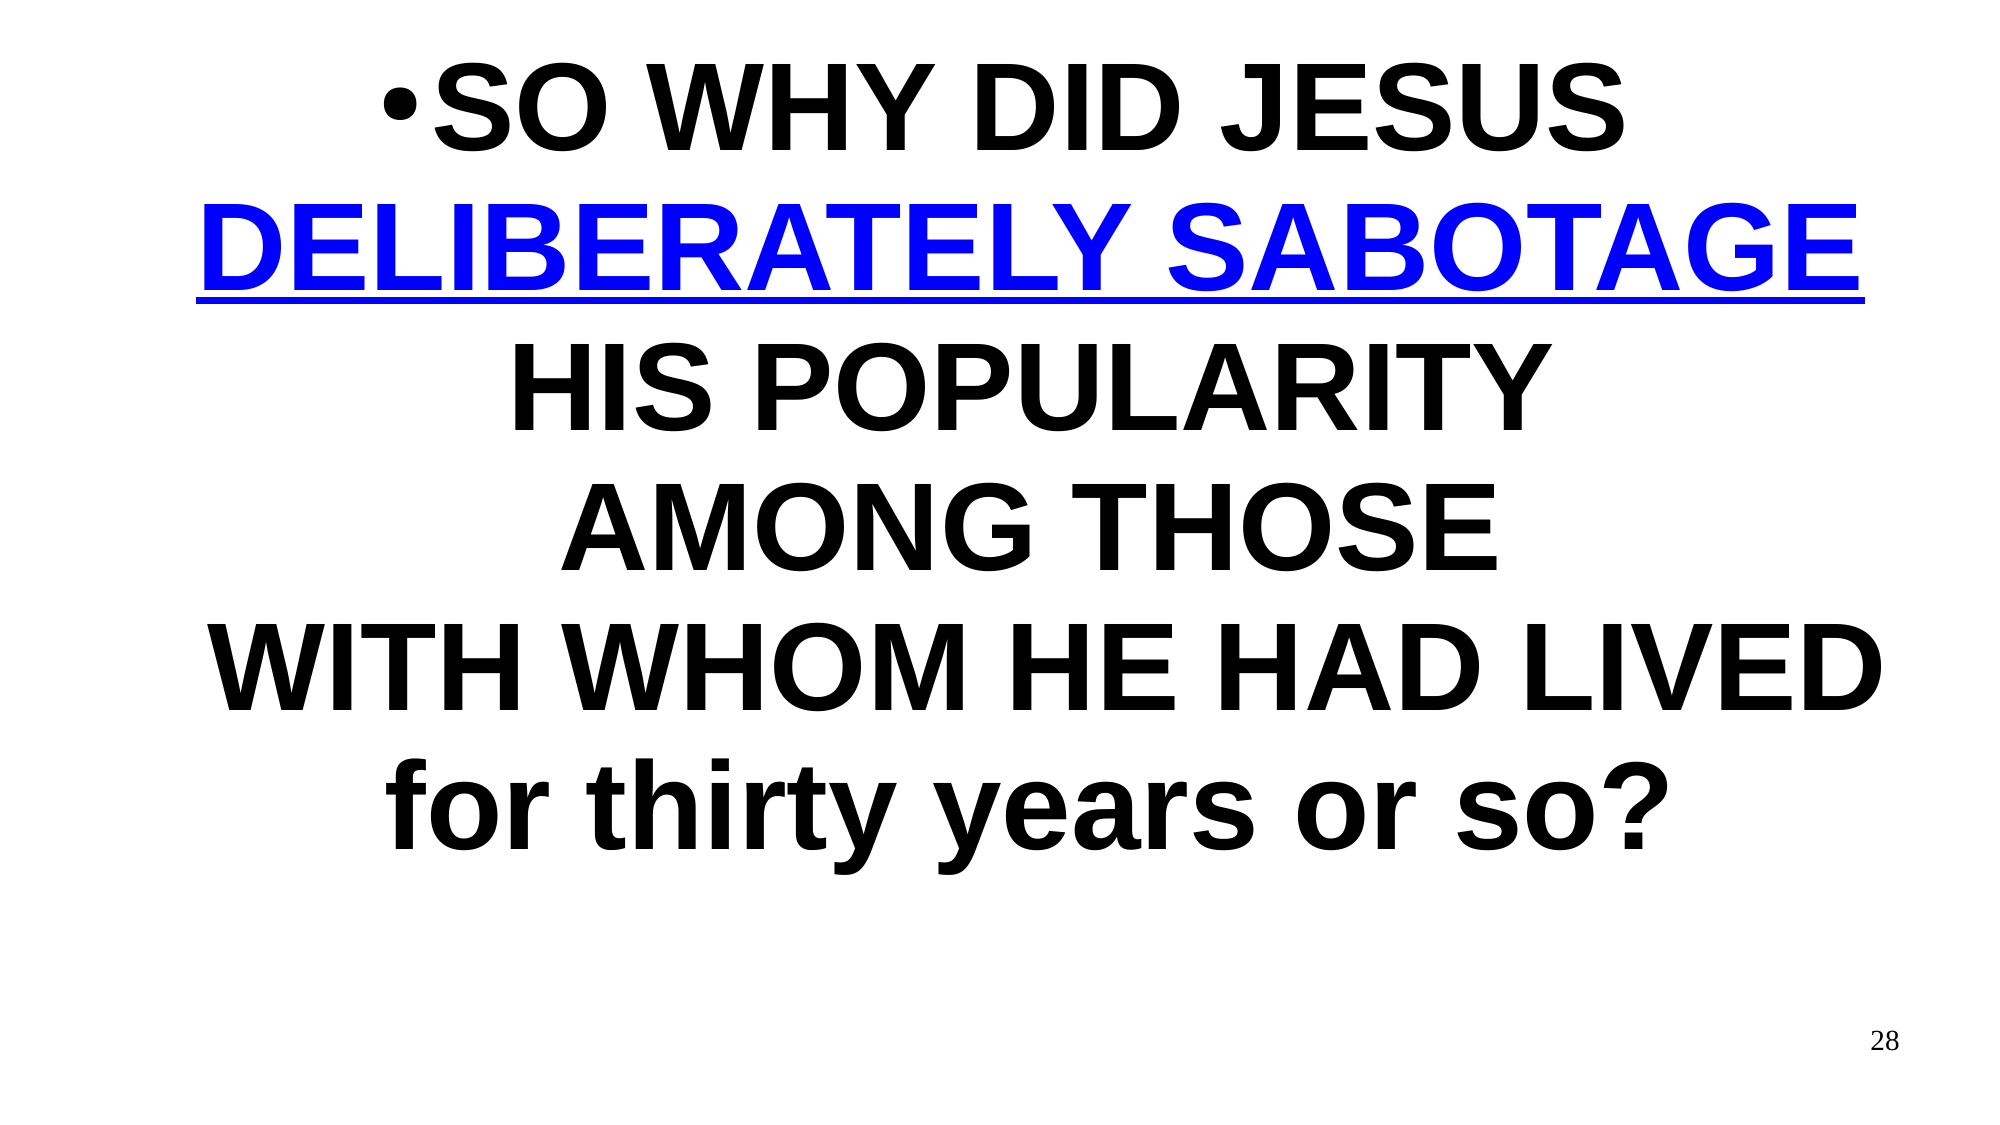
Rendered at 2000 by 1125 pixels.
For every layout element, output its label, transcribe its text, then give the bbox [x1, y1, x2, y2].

list SO WHY DID JESUS DELIBERATELY SABOTAGE HIS POPULARITY AMONG THOSE WITH WHOM HE HAD LIVED for thirty years or so? [37, 37, 1988, 1088]
